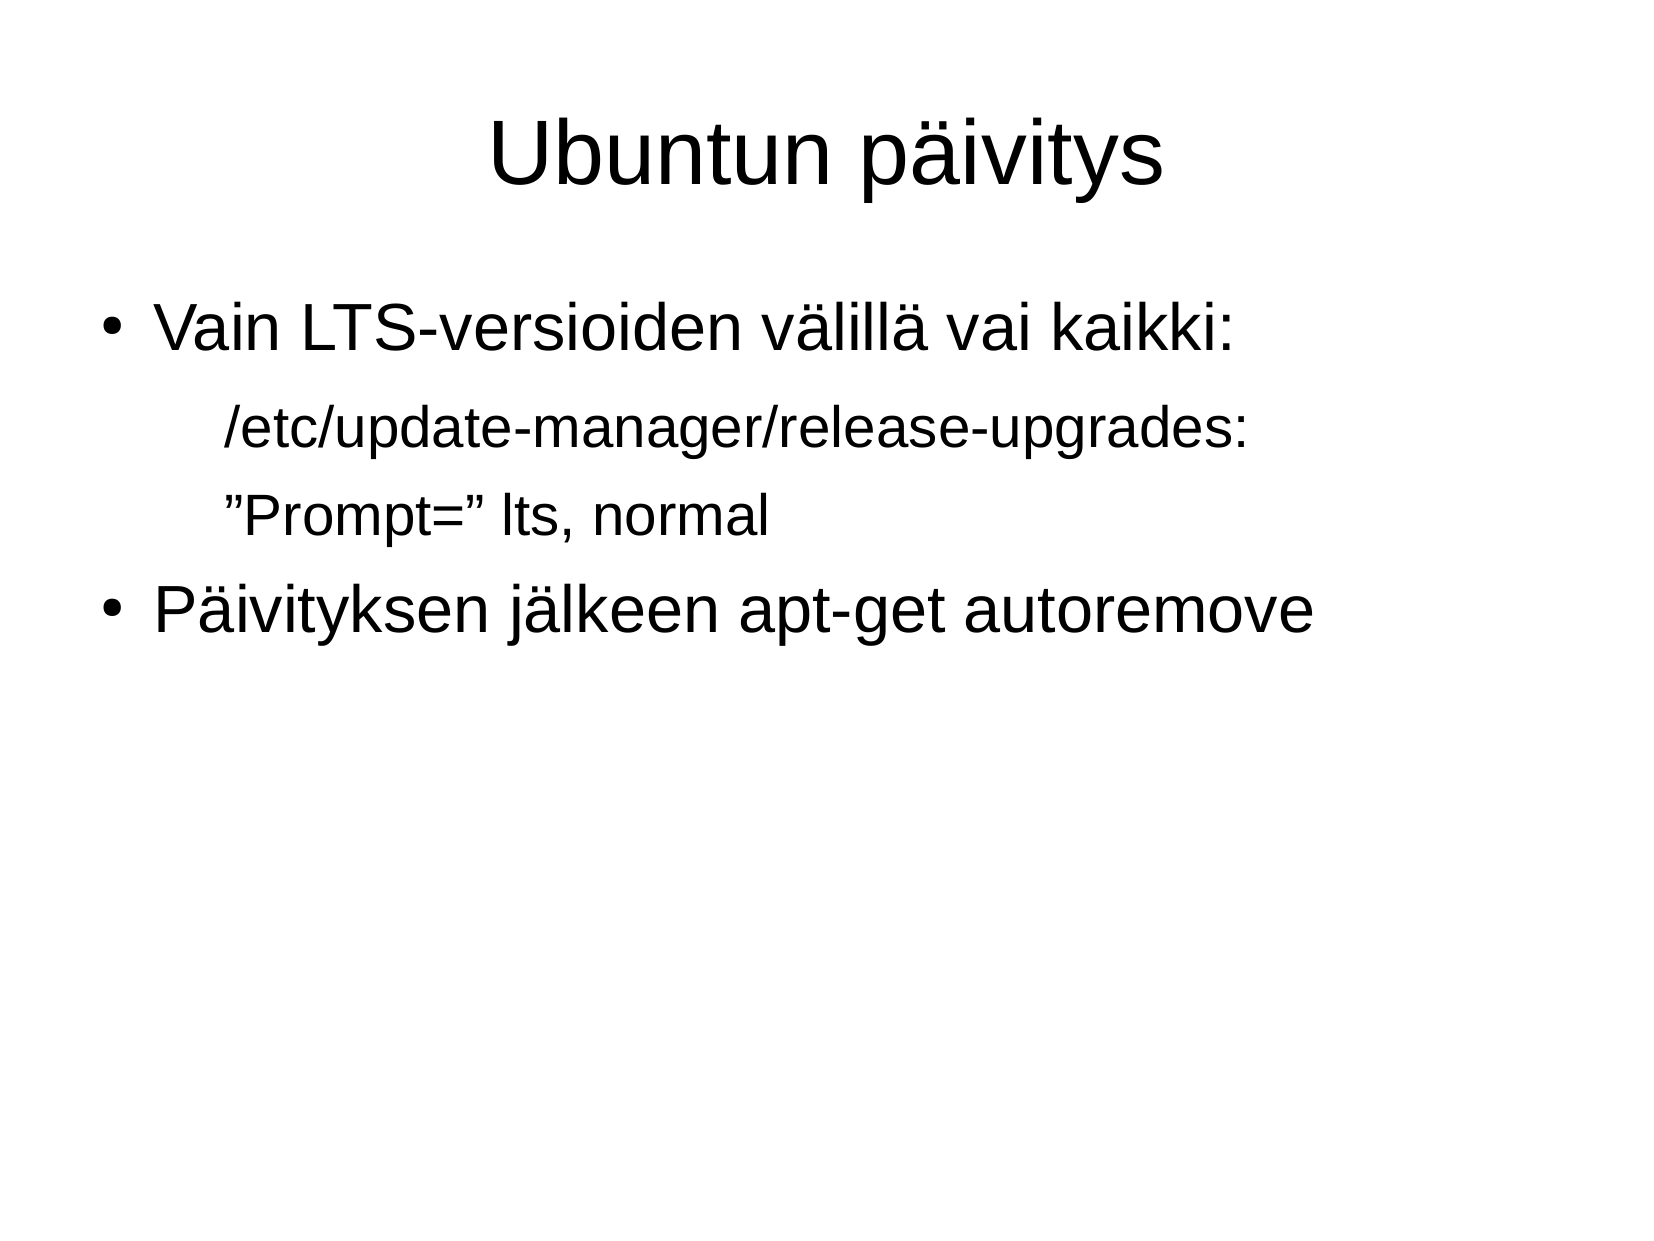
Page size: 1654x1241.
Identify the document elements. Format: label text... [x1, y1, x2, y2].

list Vain LTS-versioiden välillä vai kaikki: /etc/update-manager/release-upgrades: ”Prompt=” lts, normal Päivityksen jälkeen apt-get autoremove [82, 290, 1571, 1010]
title Ubuntun päivitys [82, 49, 1571, 257]
